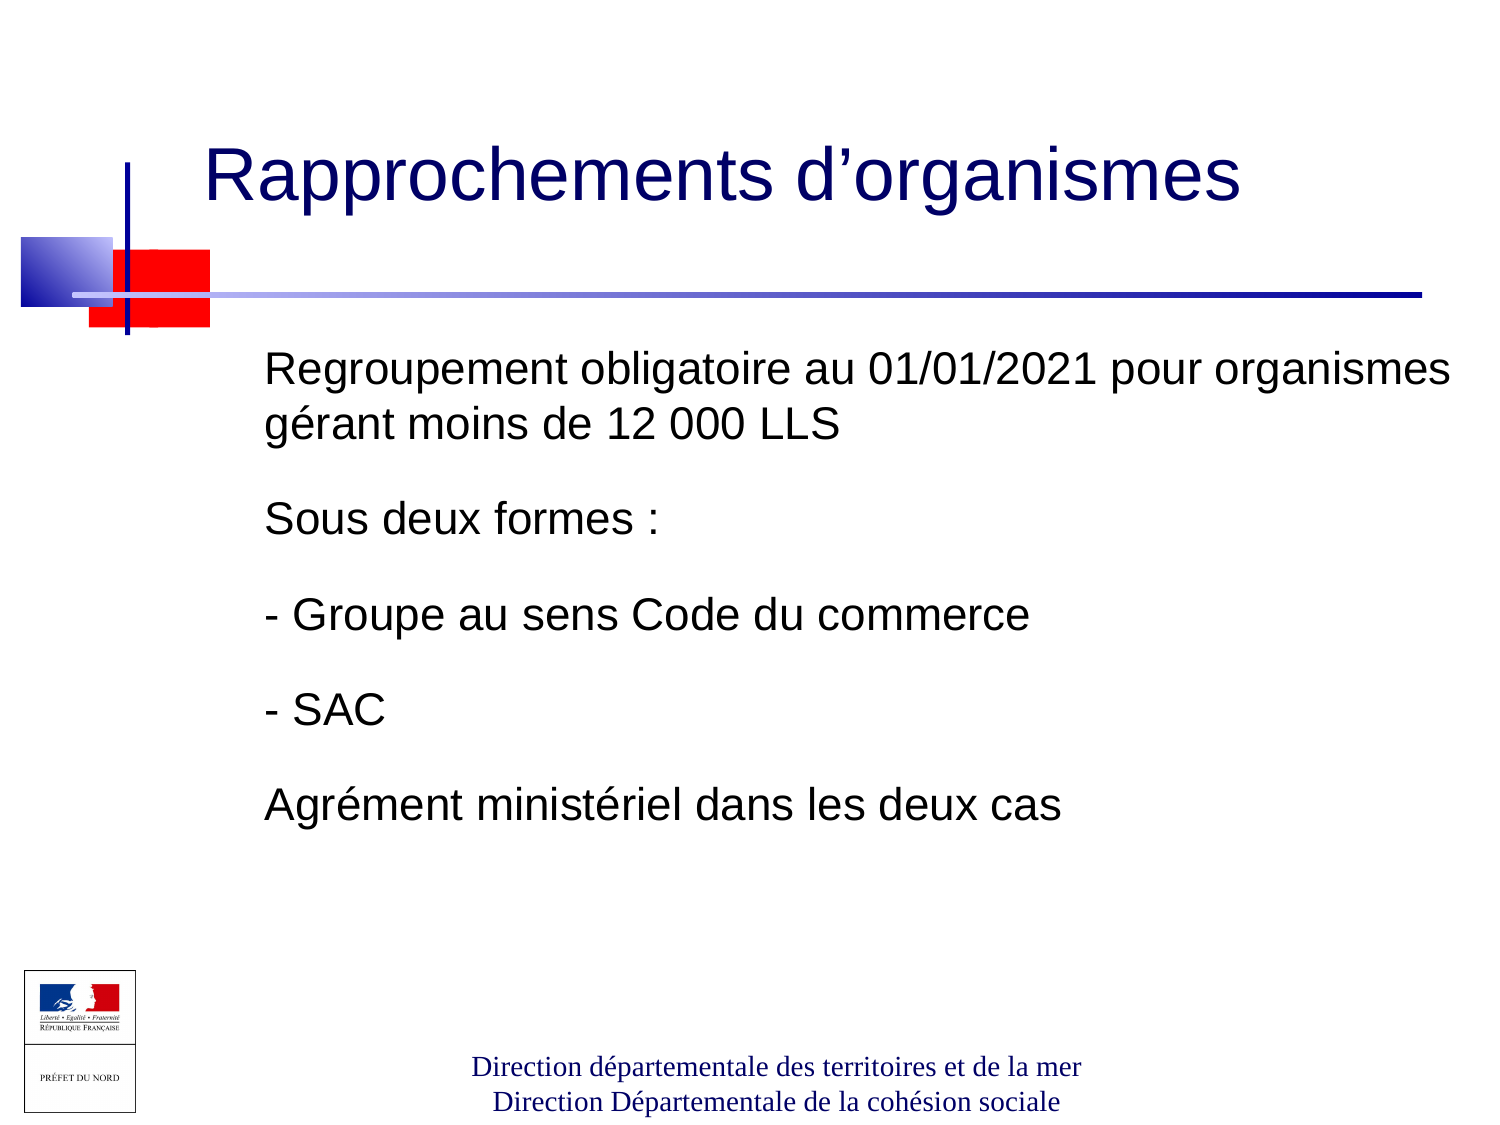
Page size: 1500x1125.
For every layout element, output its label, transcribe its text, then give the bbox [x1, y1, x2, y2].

title Rapprochements d’organismes [188, 53, 1467, 289]
picture [24, 970, 136, 1113]
list Regroupement obligatoire au 01/01/2021 pour organismes gérant moins de 12 000 LLS Sous deux formes : - Groupe au sens Code du commerce - SAC Agrément ministériel dans les deux cas [193, 331, 1469, 1070]
